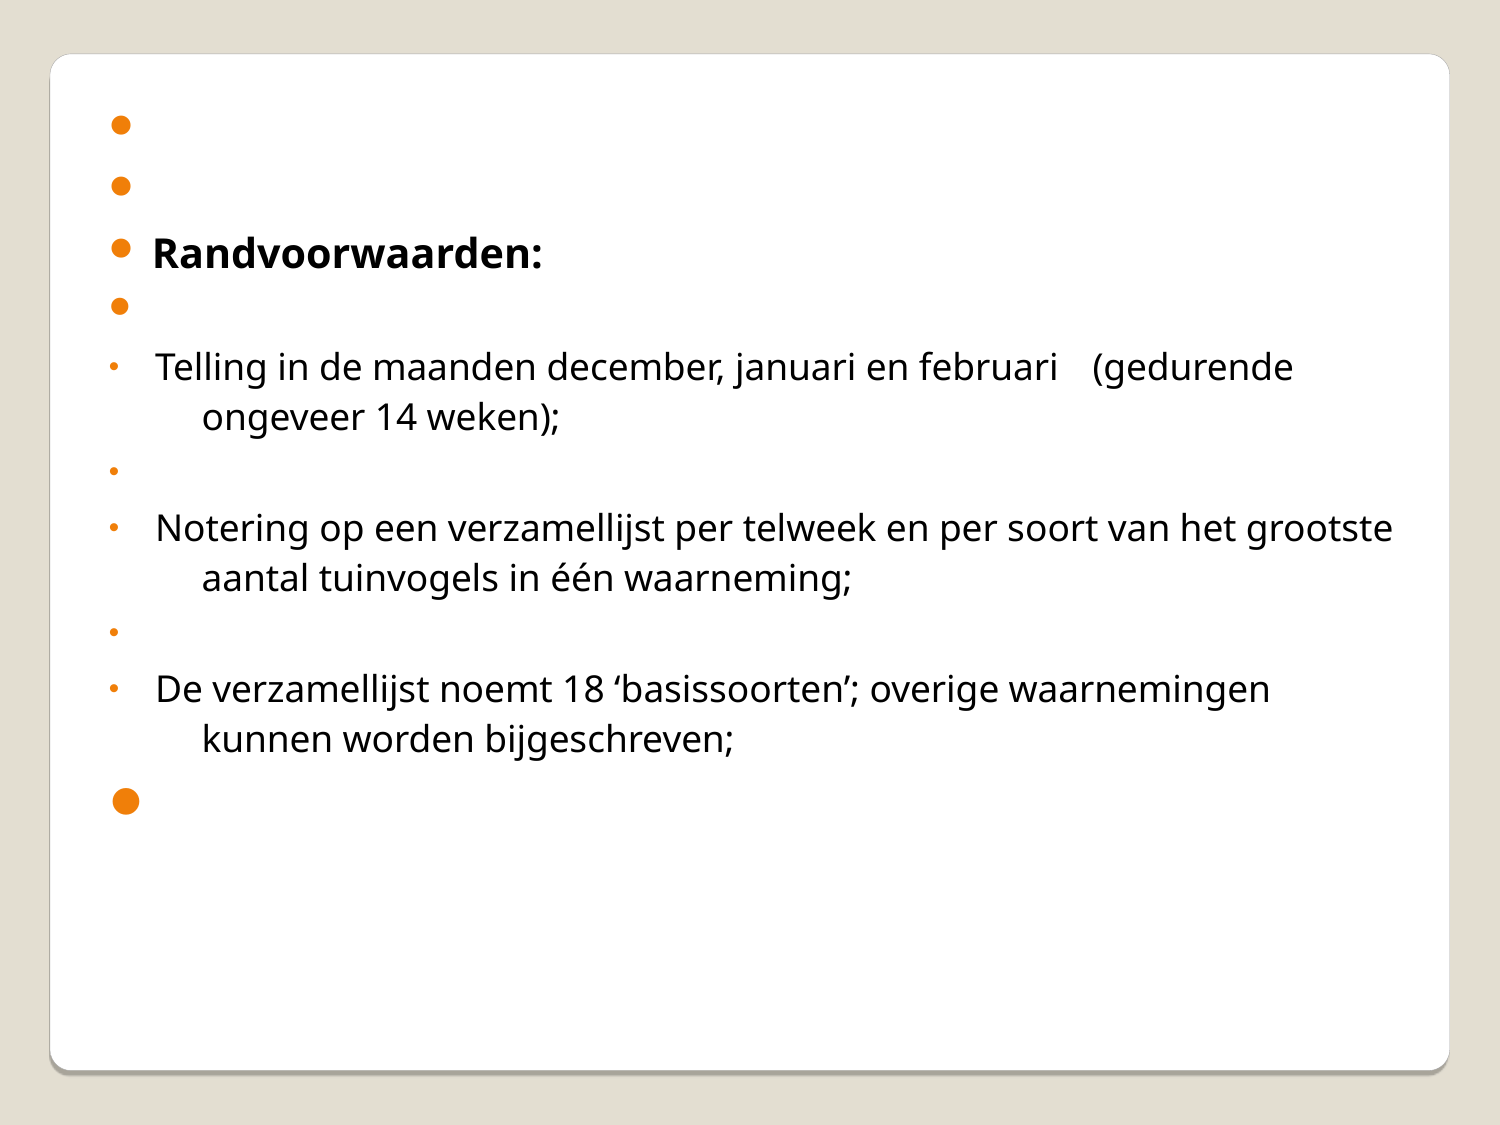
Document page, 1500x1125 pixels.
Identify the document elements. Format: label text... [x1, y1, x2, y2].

list Randvoorwaarden: Telling in de maanden december, januari en februari (gedurende ongeveer 14 weken); Notering op een verzamellijst per telweek en per soort van het grootste aantal tuinvogels in één waarneming; De verzamellijst noemt 18 ‘basissoorten’; overige waarnemingen kunnen worden bijgeschreven; [78, 86, 1422, 774]
